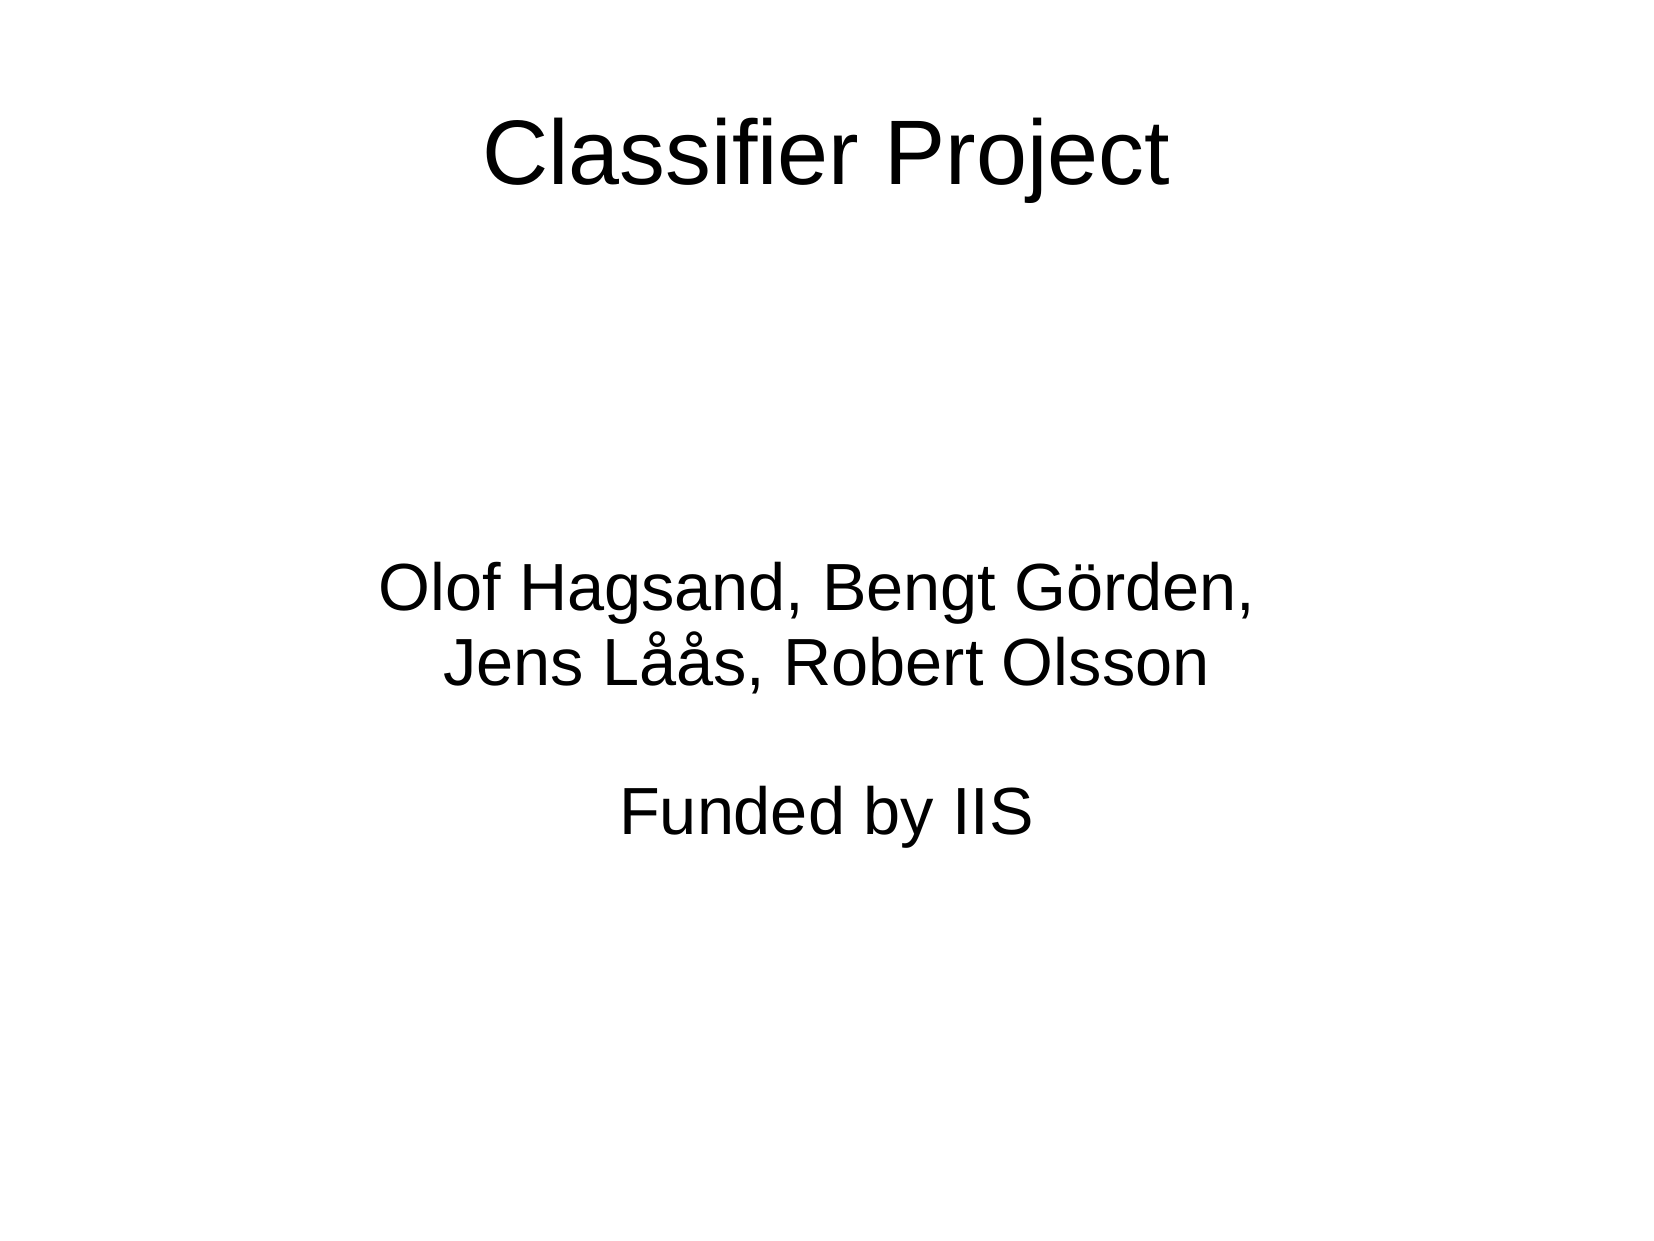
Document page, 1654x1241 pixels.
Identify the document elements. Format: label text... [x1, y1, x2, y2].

subtitle Olof Hagsand, Bengt Görden, Jens Låås, Robert Olsson Funded by IIS [82, 297, 1571, 1102]
title Classifier Project [82, 56, 1571, 250]
